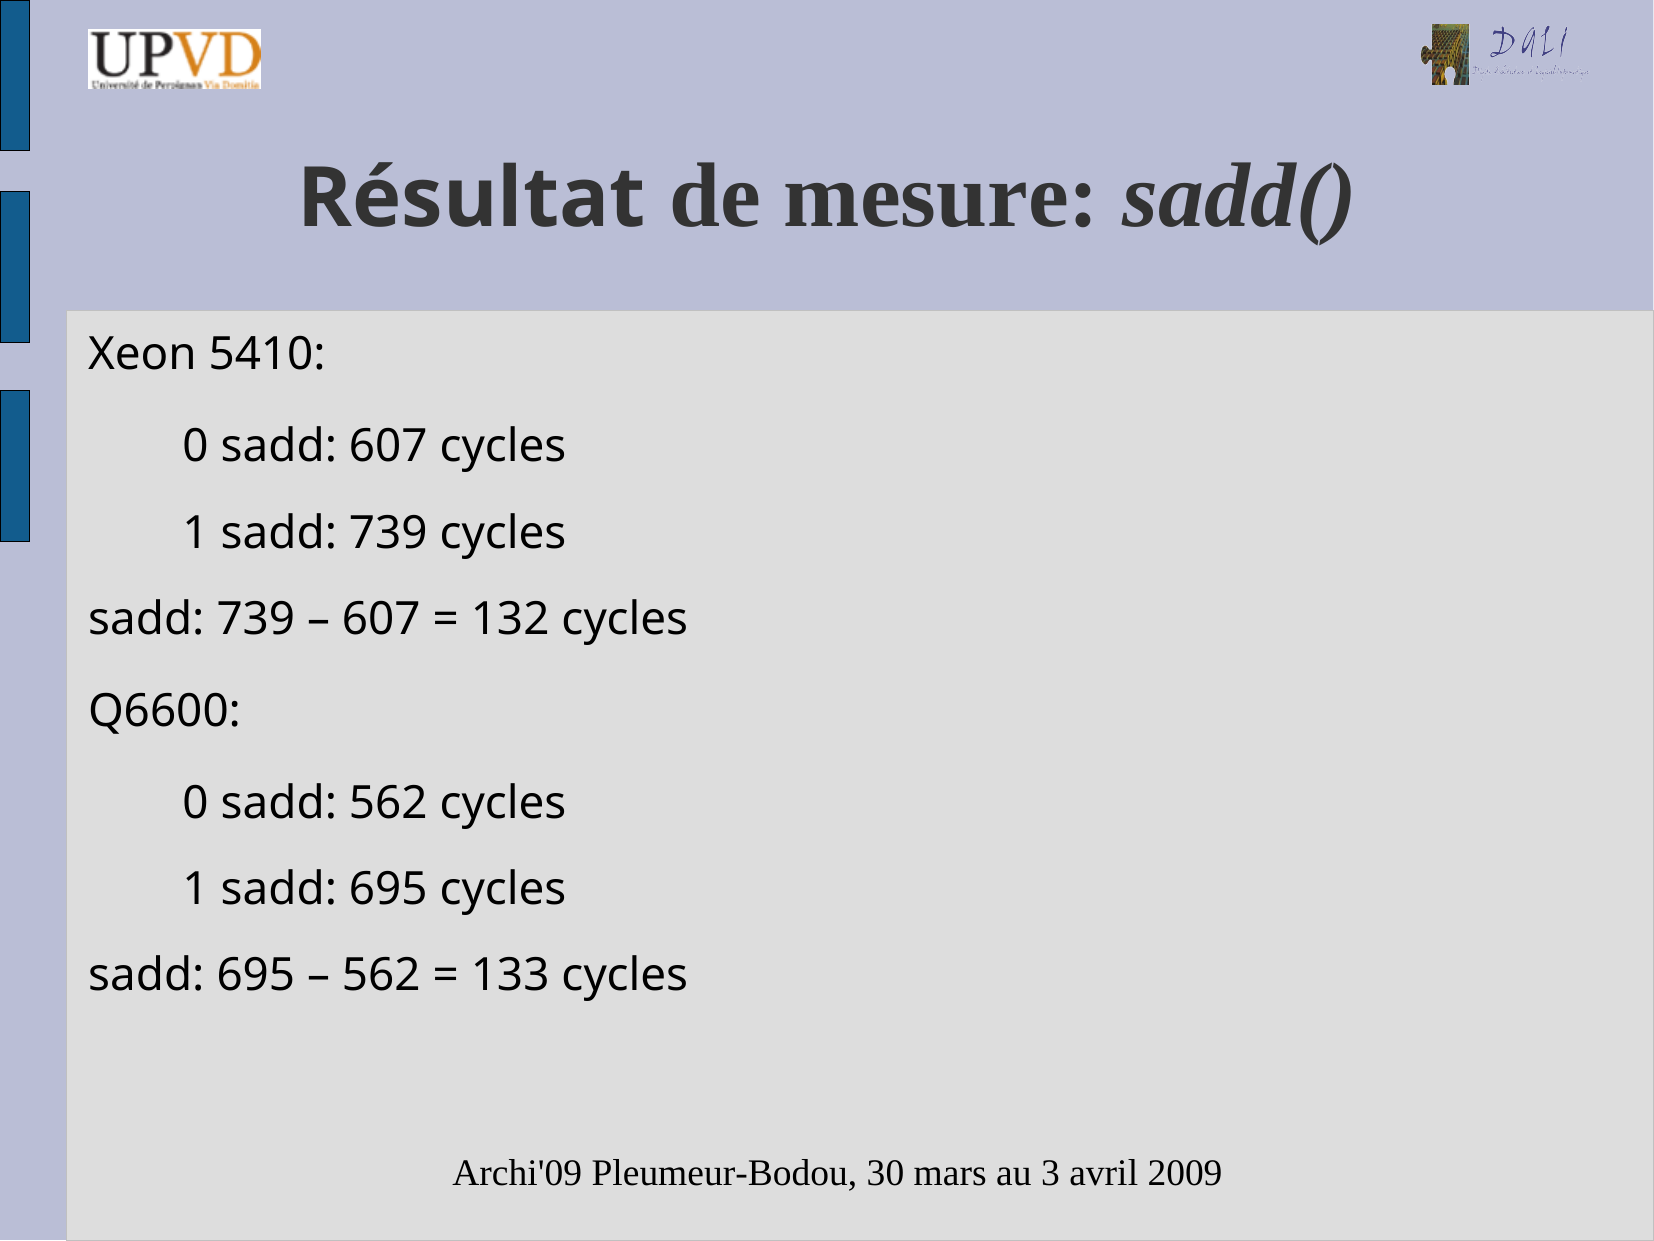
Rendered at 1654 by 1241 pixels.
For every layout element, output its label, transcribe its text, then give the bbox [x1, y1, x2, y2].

title Résultat de mesure: sadd() [121, 91, 1534, 299]
list Xeon 5410: 0 sadd: 607 cycles 1 sadd: 739 cycles sadd: 739 – 607 = 132 cycles Q6600: 0 sadd: 562 cycles 1 sadd: 695 cycles sadd: 695 – 562 = 133 cycles [88, 320, 1563, 1126]
picture [1420, 24, 1593, 85]
text_box Archi'09 Pleumeur-Bodou, 30 mars au 3 avril 2009 [452, 1151, 1226, 1204]
picture [88, 29, 261, 89]
